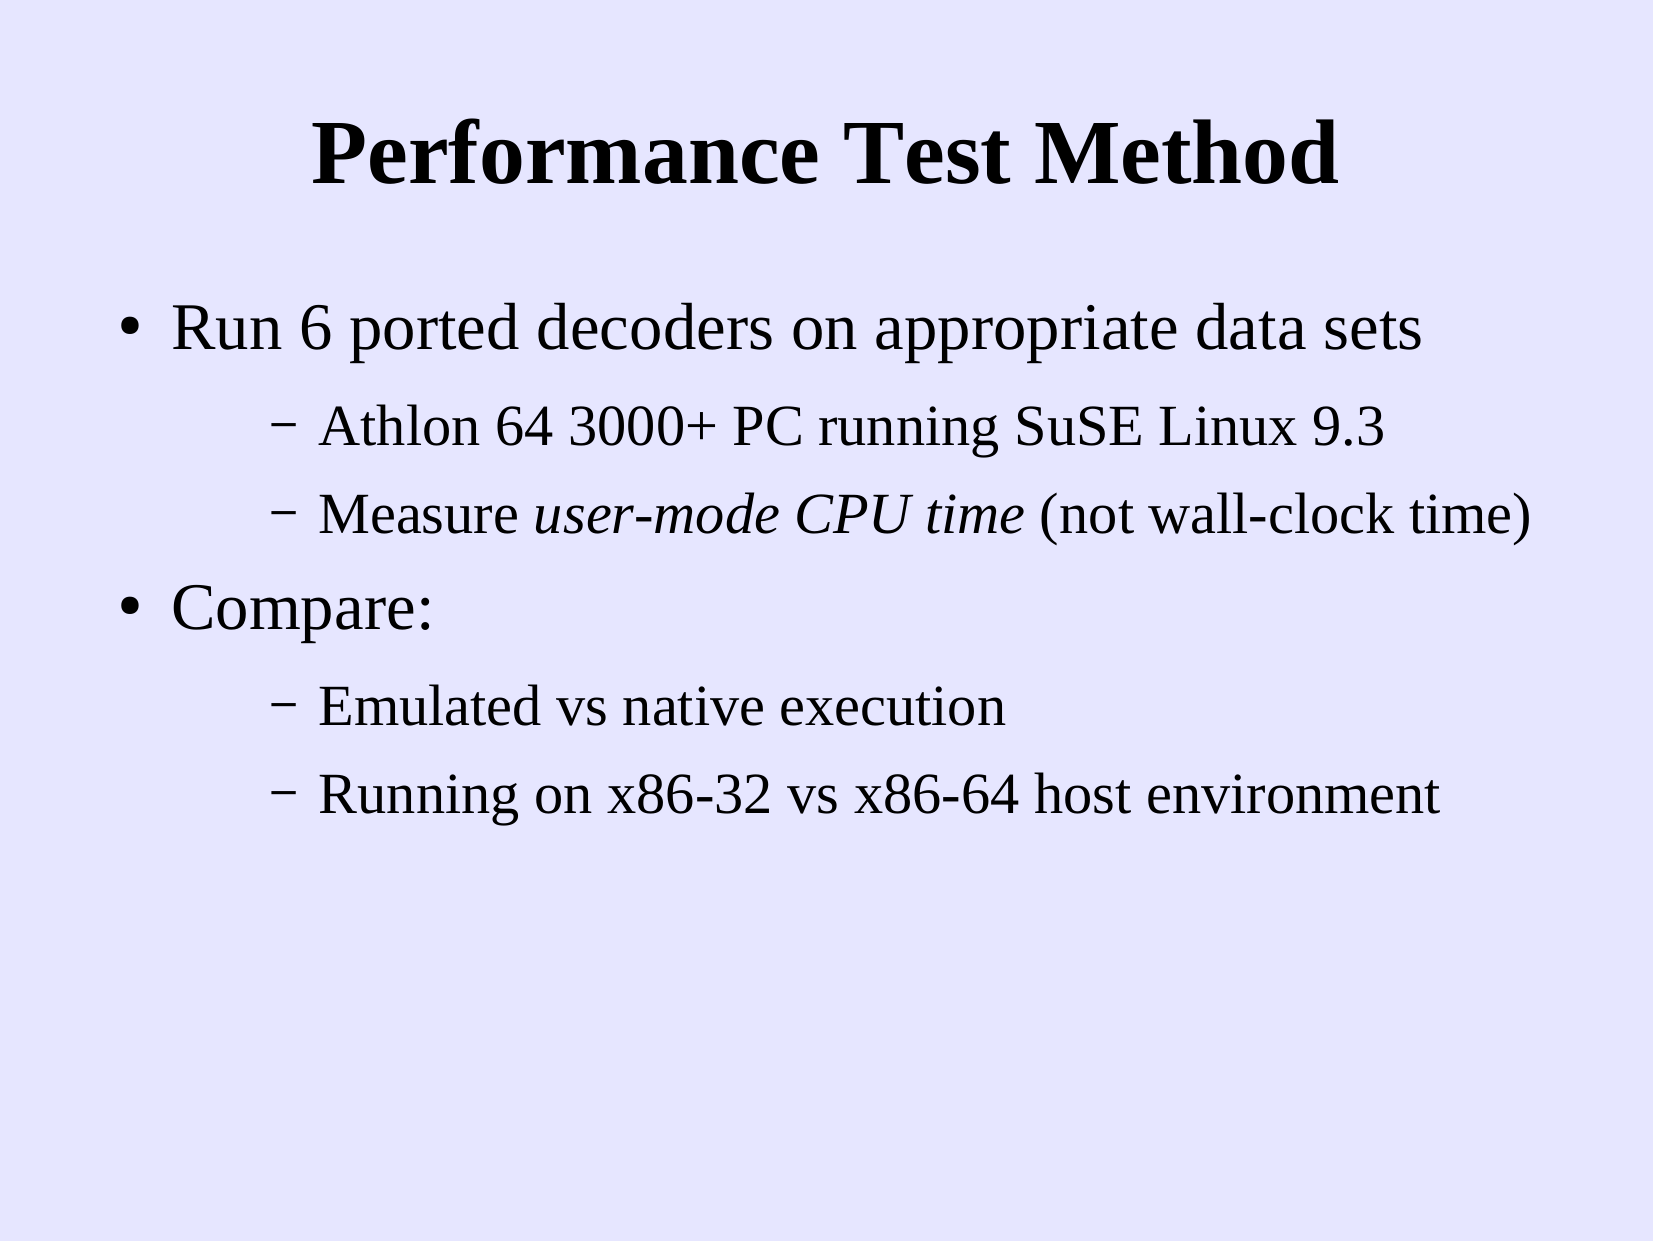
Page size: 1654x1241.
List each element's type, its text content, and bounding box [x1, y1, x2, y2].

title Performance Test Method [82, 49, 1571, 257]
list Run 6 ported decoders on appropriate data sets Athlon 64 3000+ PC running SuSE Linux 9.3 Measure user-mode CPU time (not wall-clock time) Compare: Emulated vs native execution Running on x86-32 vs x86-64 host environment [82, 290, 1571, 1109]
